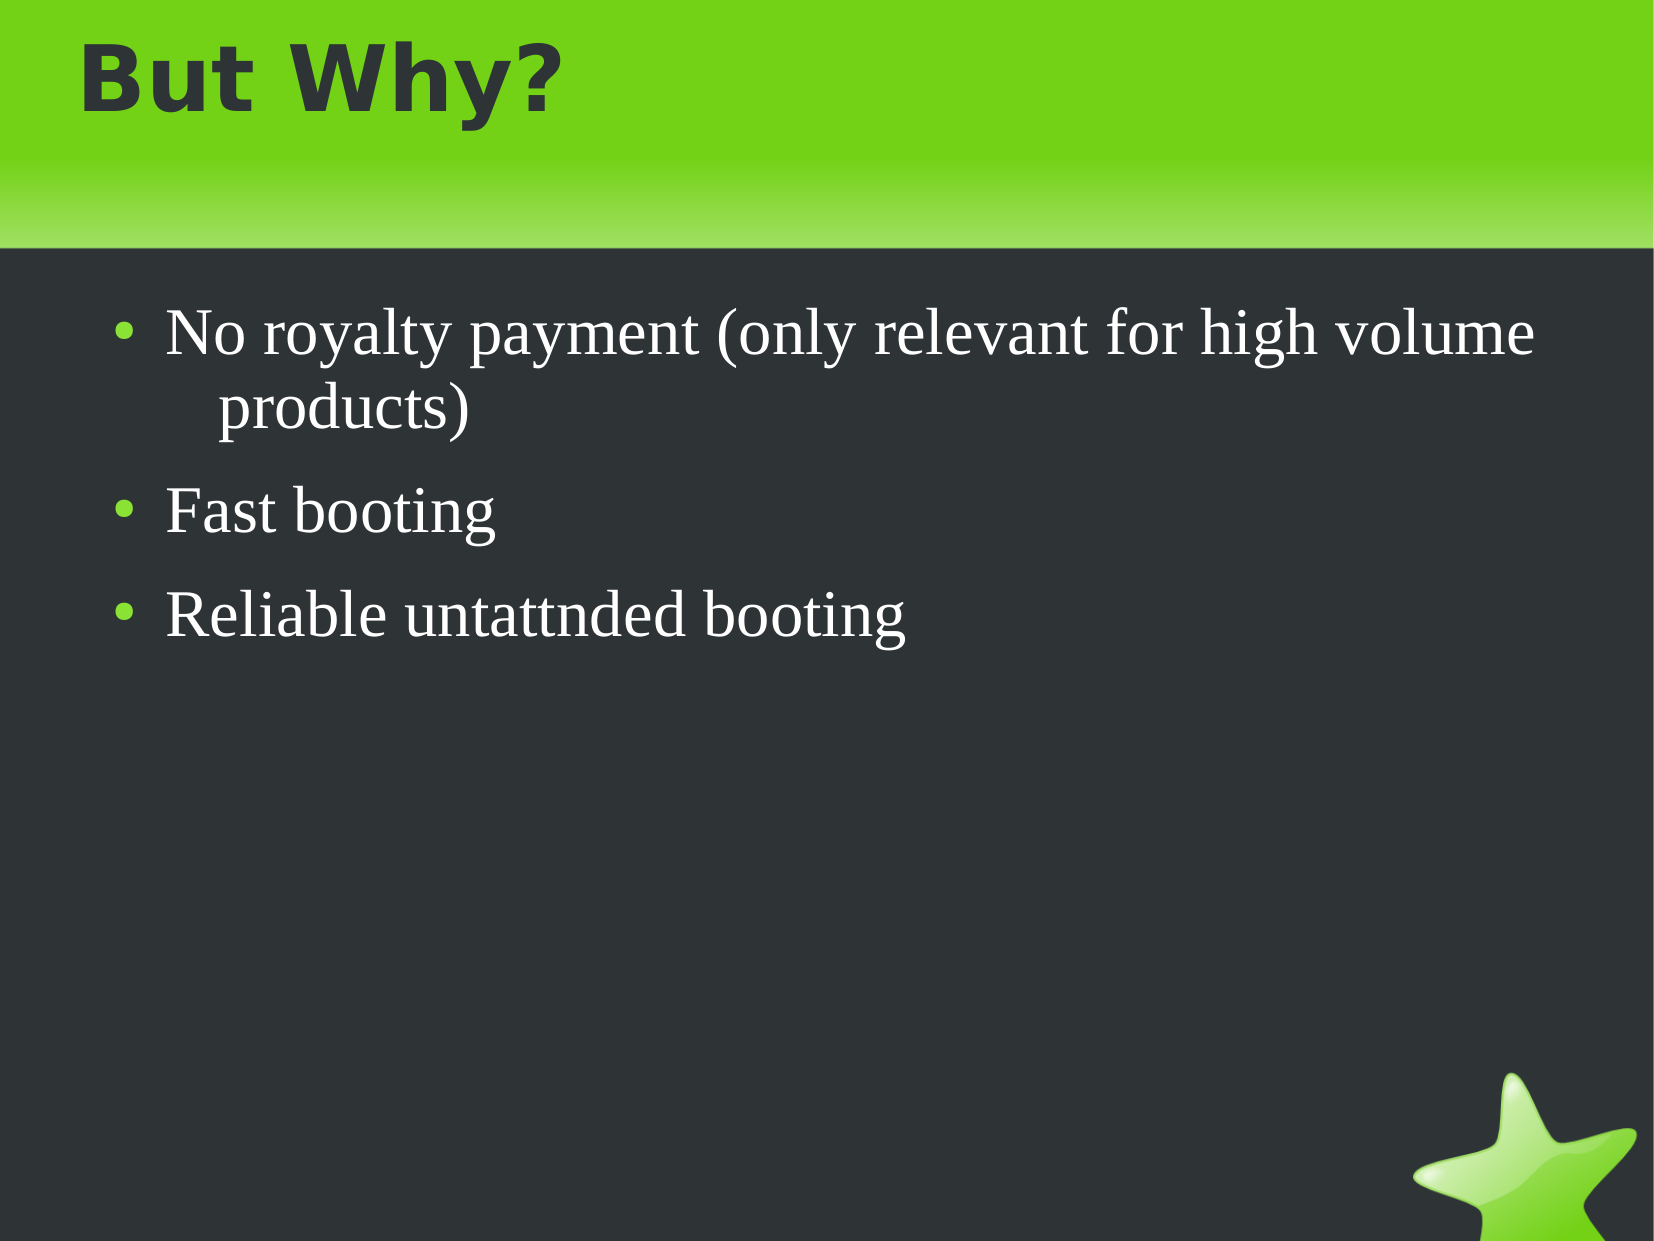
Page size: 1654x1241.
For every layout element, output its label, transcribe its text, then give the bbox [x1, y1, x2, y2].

picture [0, 0, 1654, 1241]
list No royalty payment (only relevant for high volume products) Fast booting Reliable untattnded booting [76, 295, 1565, 1114]
title But Why? [76, 25, 1565, 240]
